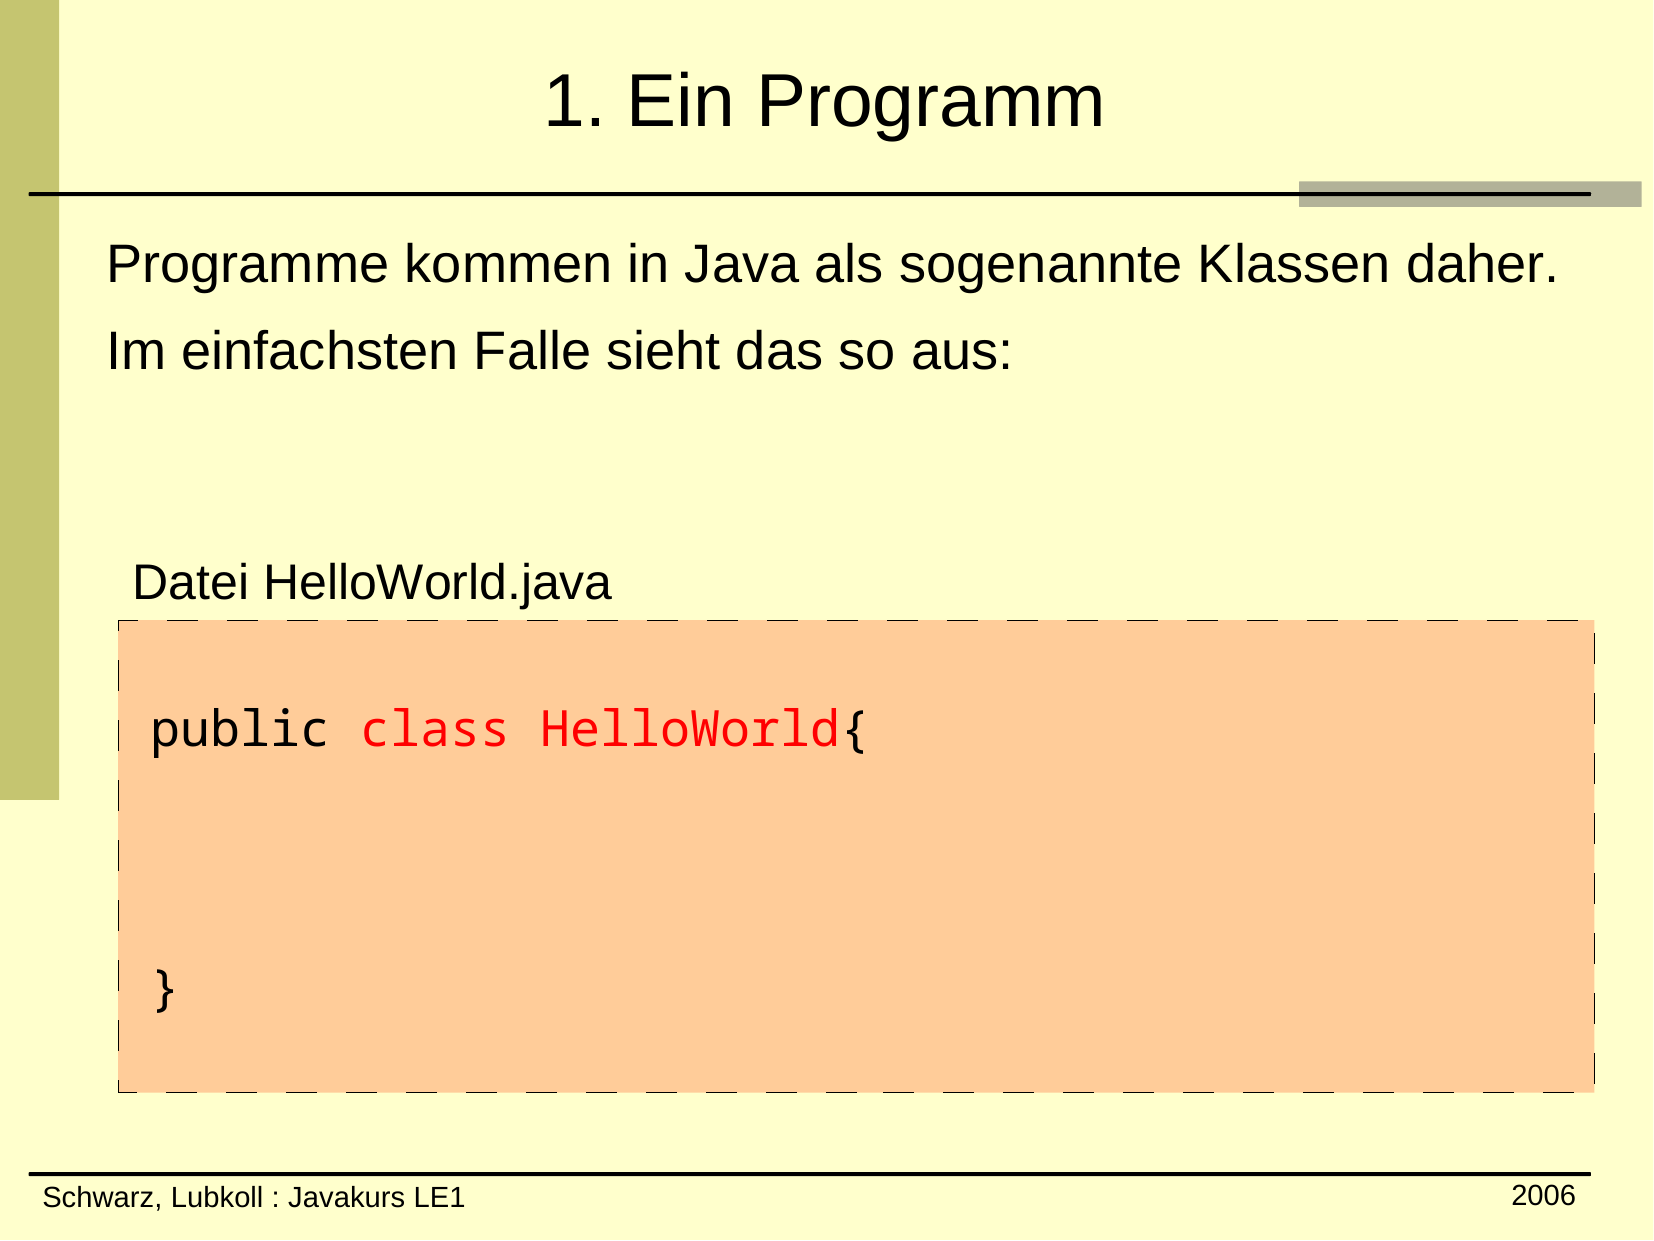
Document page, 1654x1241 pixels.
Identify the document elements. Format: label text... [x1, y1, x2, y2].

list Programme kommen in Java als sogenannte Klassen daher. Im einfachsten Falle sieht das so aus: [88, 236, 1613, 544]
text_box public class HelloWorld{ } [118, 620, 1595, 1093]
title 1. Ein Programm [119, 19, 1532, 188]
text_box Datei HelloWorld.java [118, 549, 628, 621]
